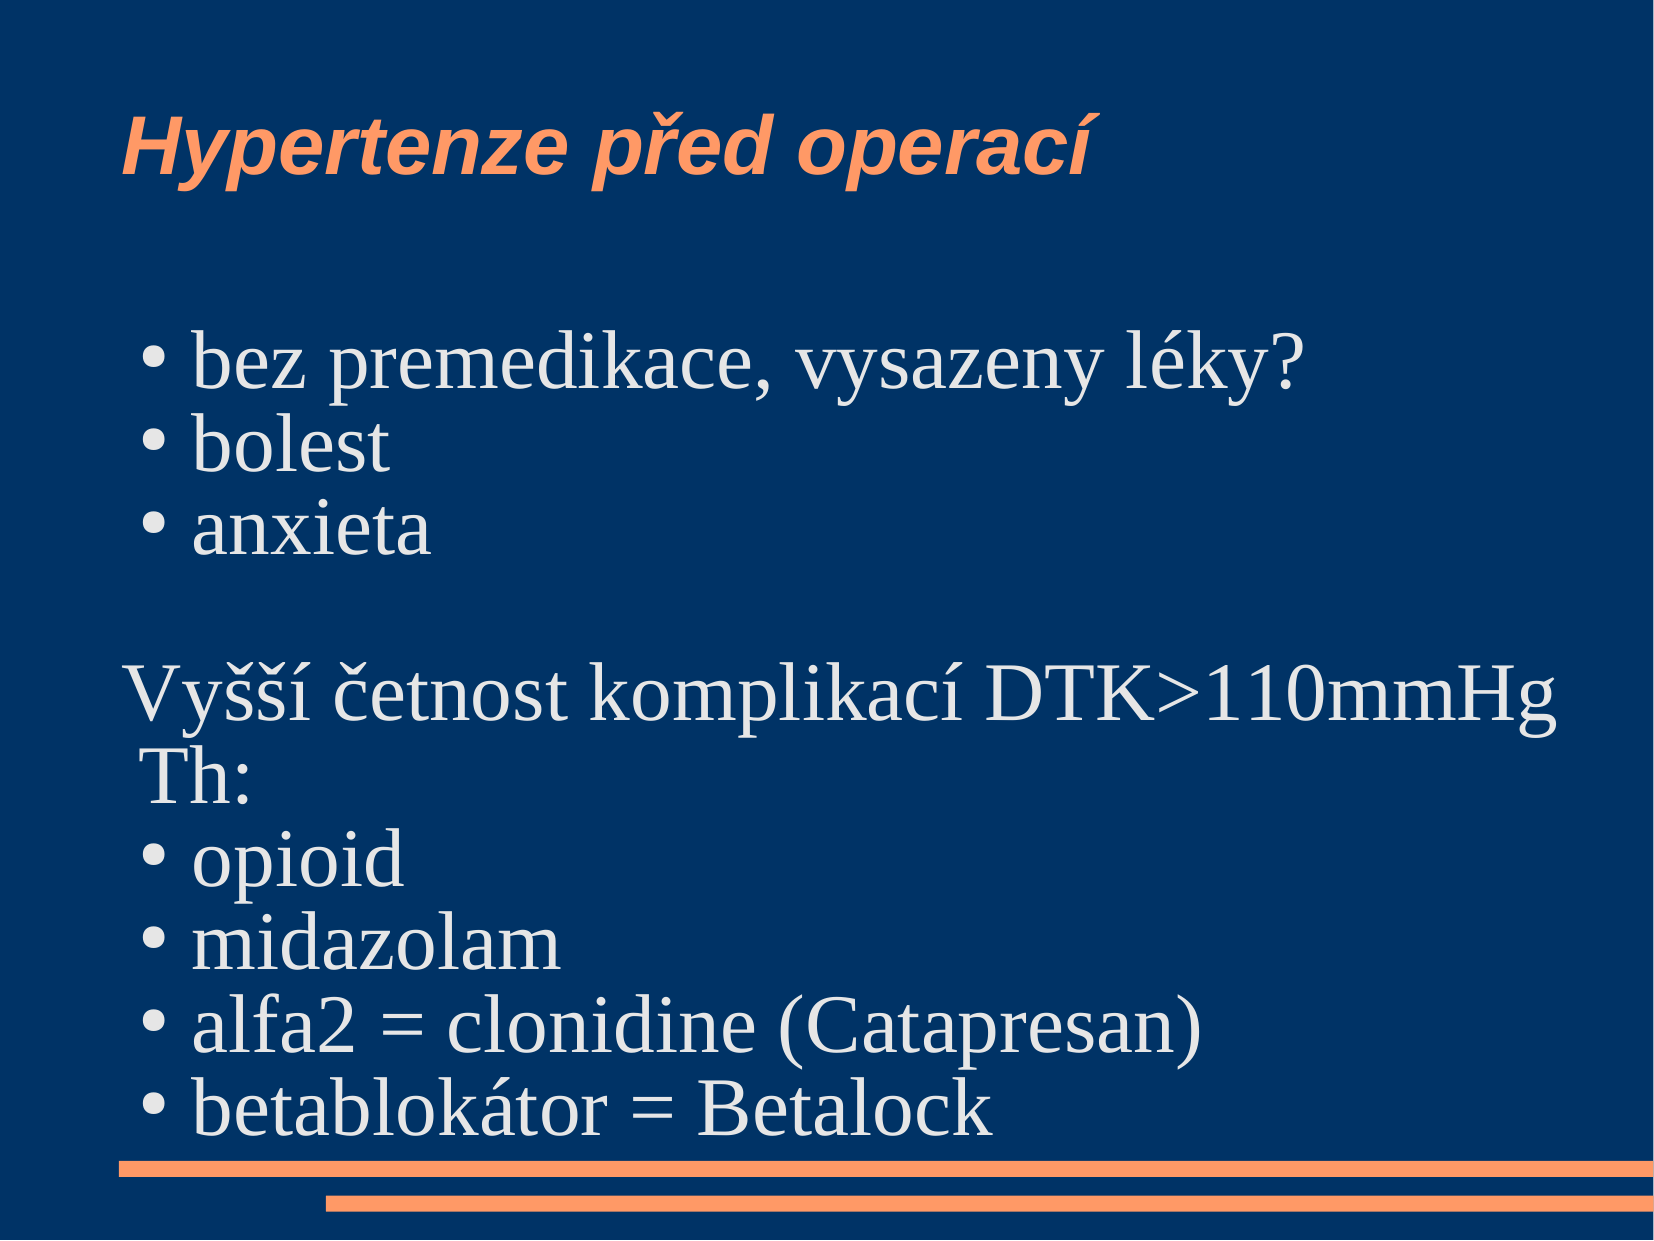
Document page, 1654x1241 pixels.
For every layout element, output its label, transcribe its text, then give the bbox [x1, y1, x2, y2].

title Hypertenze před operací [121, 46, 1534, 254]
list bez premedikace, vysazeny léky? bolest anxieta Vyšší četnost komplikací DTK>110mmHg Th: opioid midazolam alfa2 = clonidine (Catapresan) betablokátor = Betalock [121, 322, 1561, 1162]
